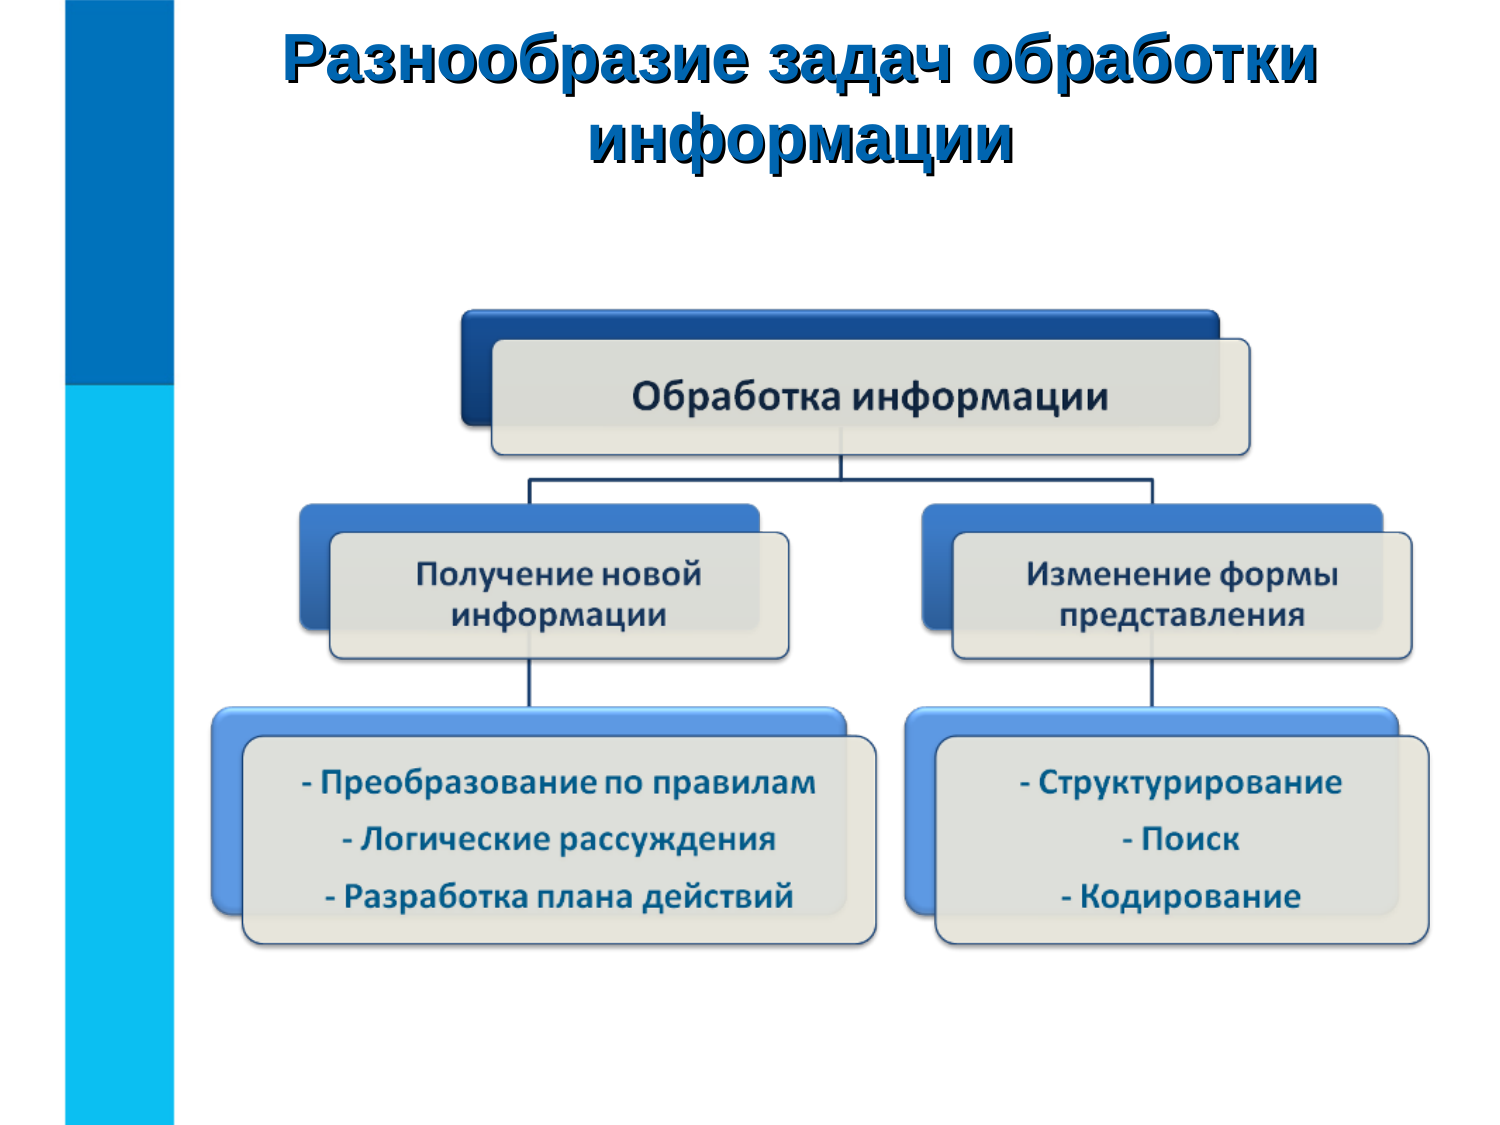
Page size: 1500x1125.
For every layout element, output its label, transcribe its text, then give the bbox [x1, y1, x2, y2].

picture [0, 0, 1500, 1125]
title Разнообразие задач обработки информации [175, 0, 1425, 188]
